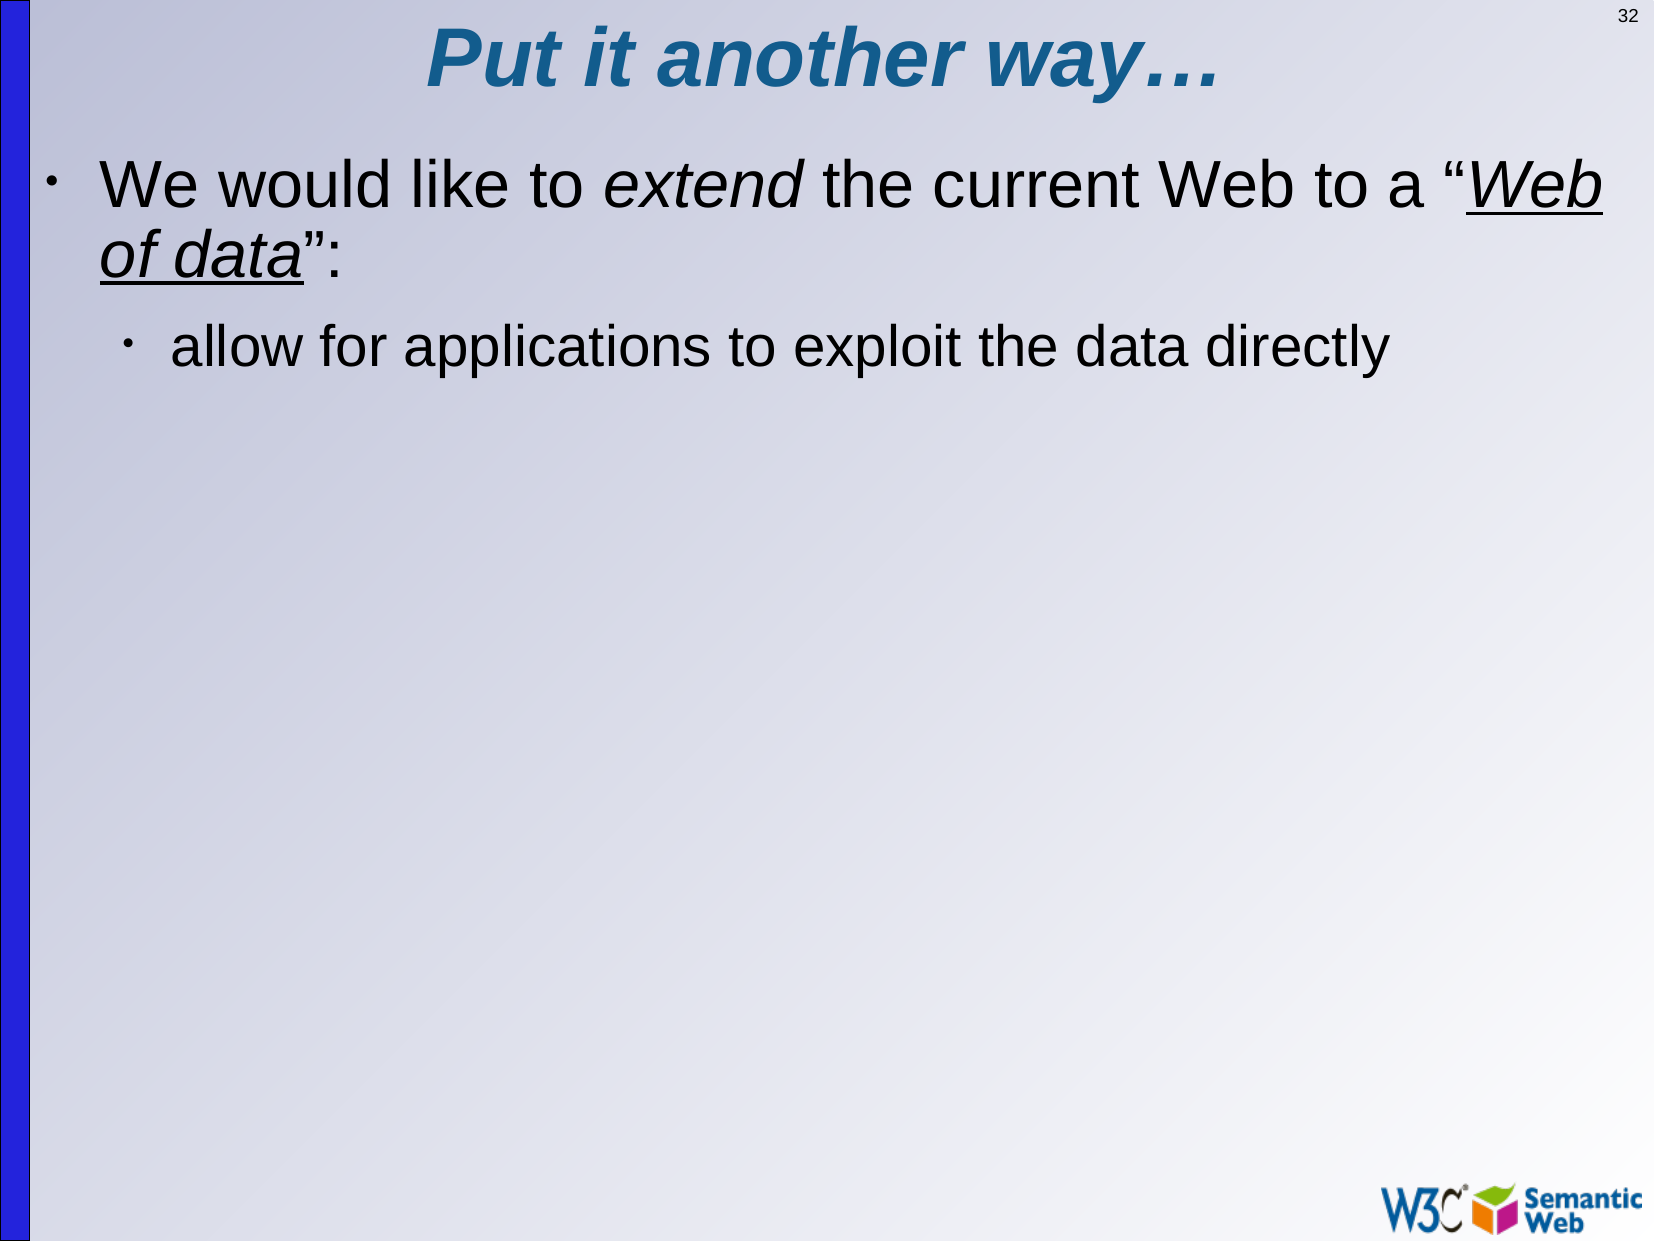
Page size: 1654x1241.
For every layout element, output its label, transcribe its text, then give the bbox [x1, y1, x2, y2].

list We would like to extend the current Web to a “Web of data”: allow for applications to exploit the data directly [29, 147, 1624, 1134]
picture [1381, 1181, 1642, 1235]
title Put it another way… [0, 0, 1654, 119]
